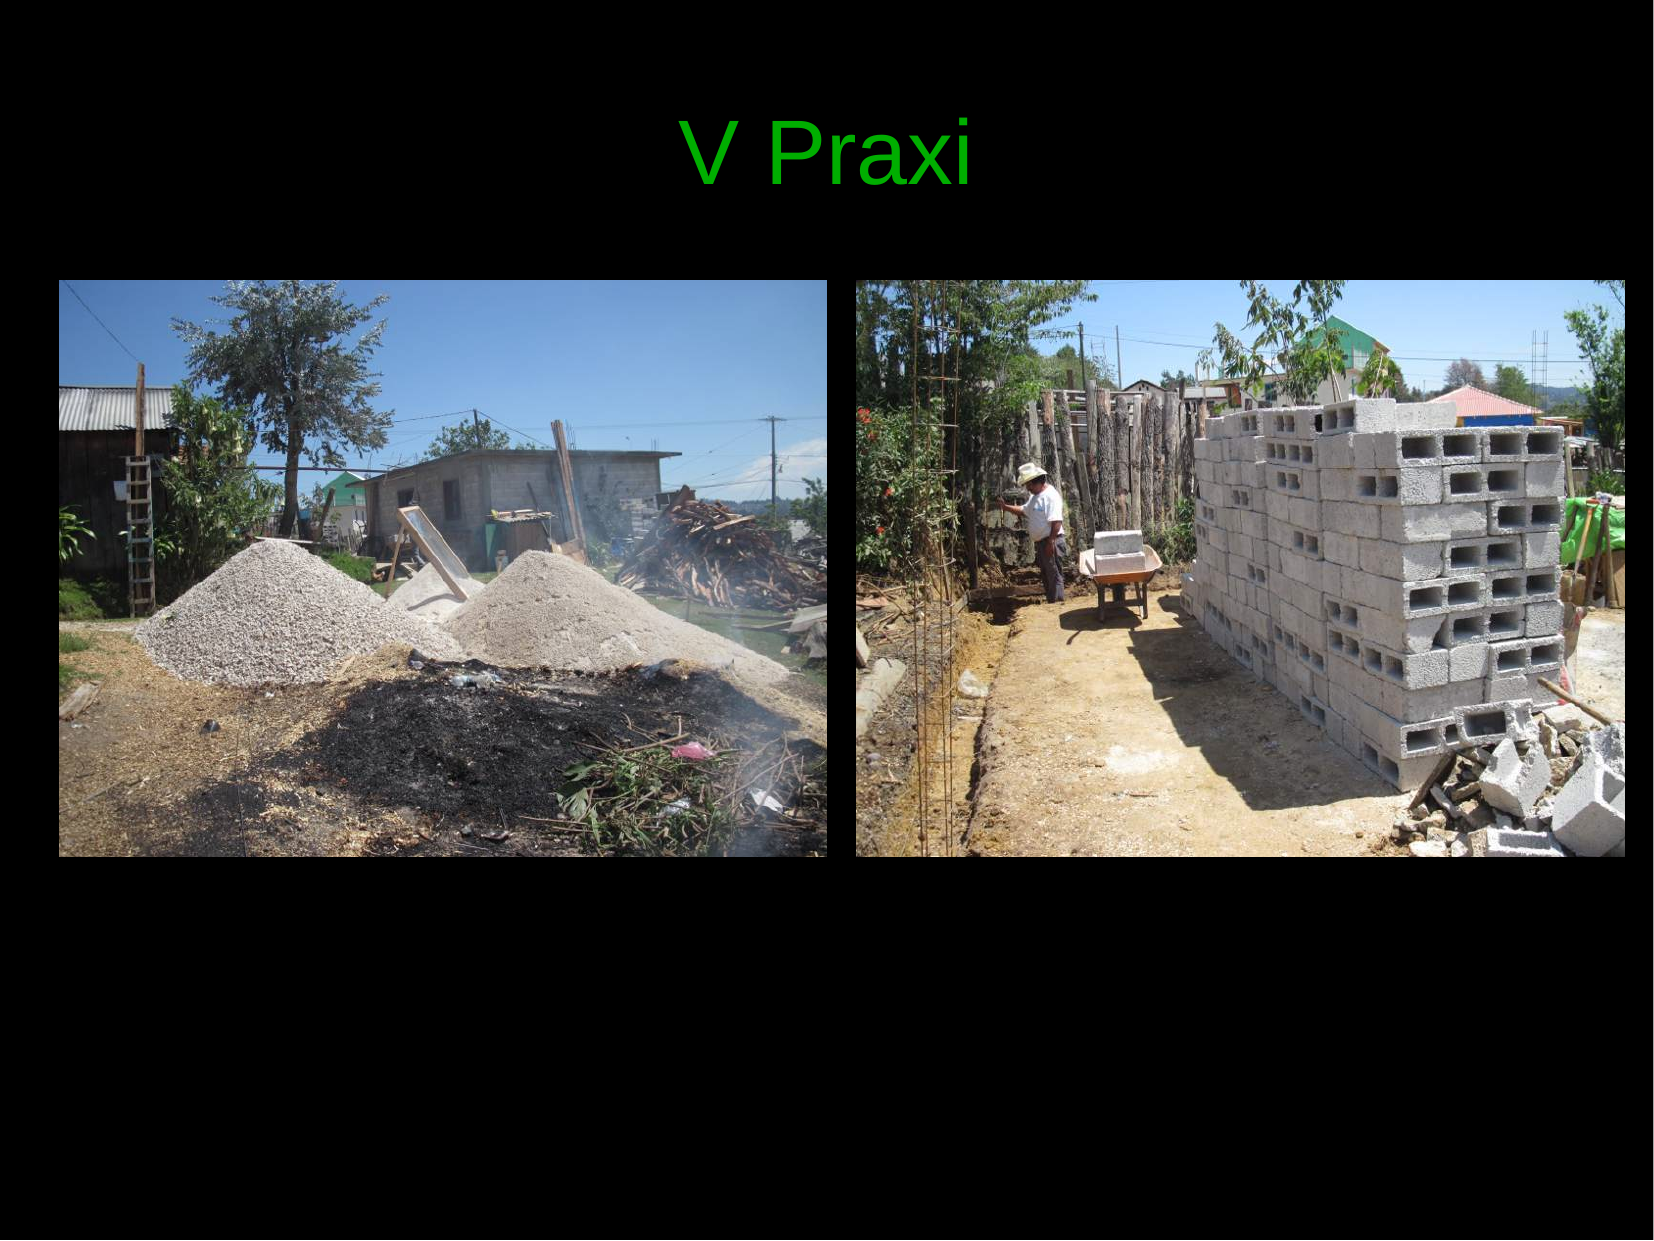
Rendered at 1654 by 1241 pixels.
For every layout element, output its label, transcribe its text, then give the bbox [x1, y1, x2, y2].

title V Praxi [82, 56, 1571, 250]
picture [59, 280, 827, 857]
picture [856, 280, 1625, 857]
